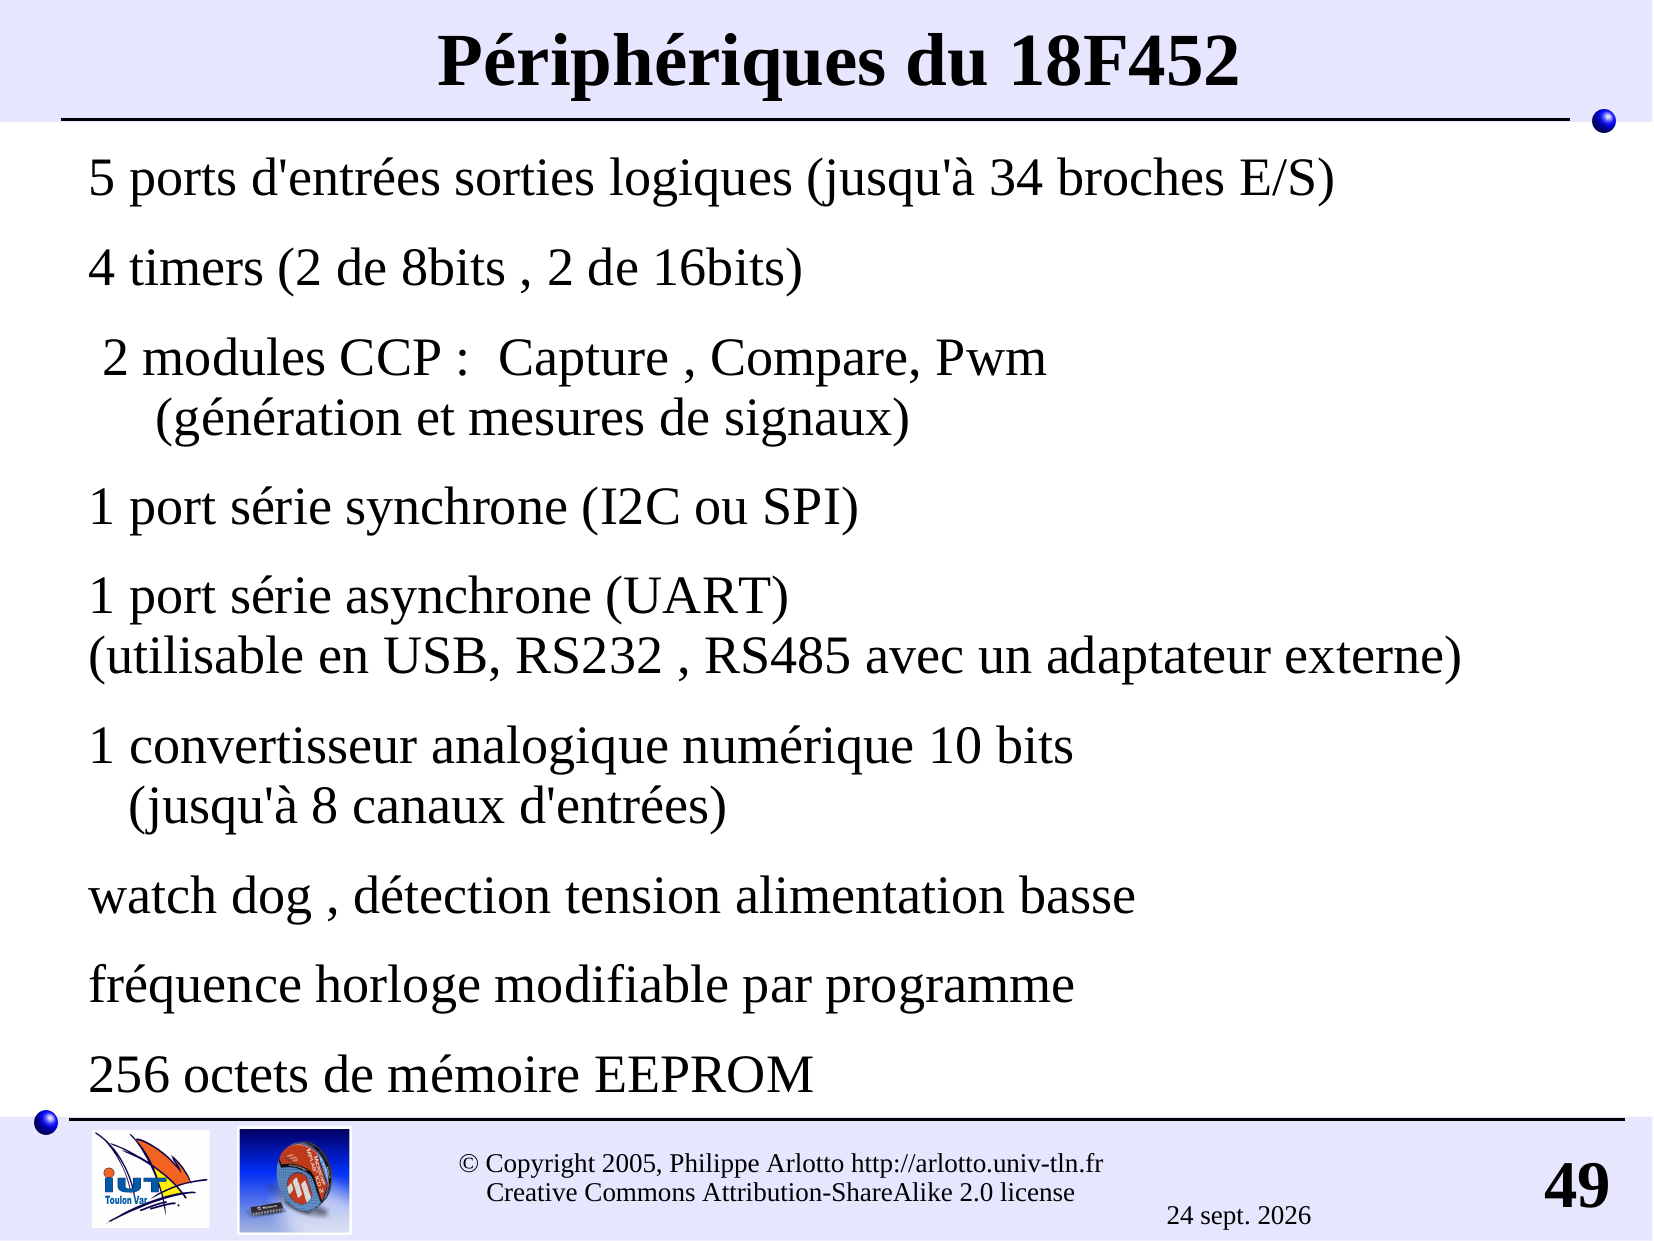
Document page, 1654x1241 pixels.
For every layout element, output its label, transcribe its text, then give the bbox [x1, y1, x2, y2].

list 5 ports d'entrées sorties logiques (jusqu'à 34 broches E/S) 4 timers (2 de 8bits , 2 de 16bits) 2 modules CCP : Capture , Compare, Pwm (génération et mesures de signaux) 1 port série synchrone (I2C ou SPI) 1 port série asynchrone (UART) (utilisable en USB, RS232 , RS485 avec un adaptateur externe) 1 convertisseur analogique numérique 10 bits (jusqu'à 8 canaux d'entrées) watch dog , détection tension alimentation basse fréquence horloge modifiable par programme 256 octets de mémoire EEPROM [88, 147, 1501, 1116]
title Périphériques du 18F452 [95, 14, 1585, 107]
picture [237, 1126, 352, 1235]
